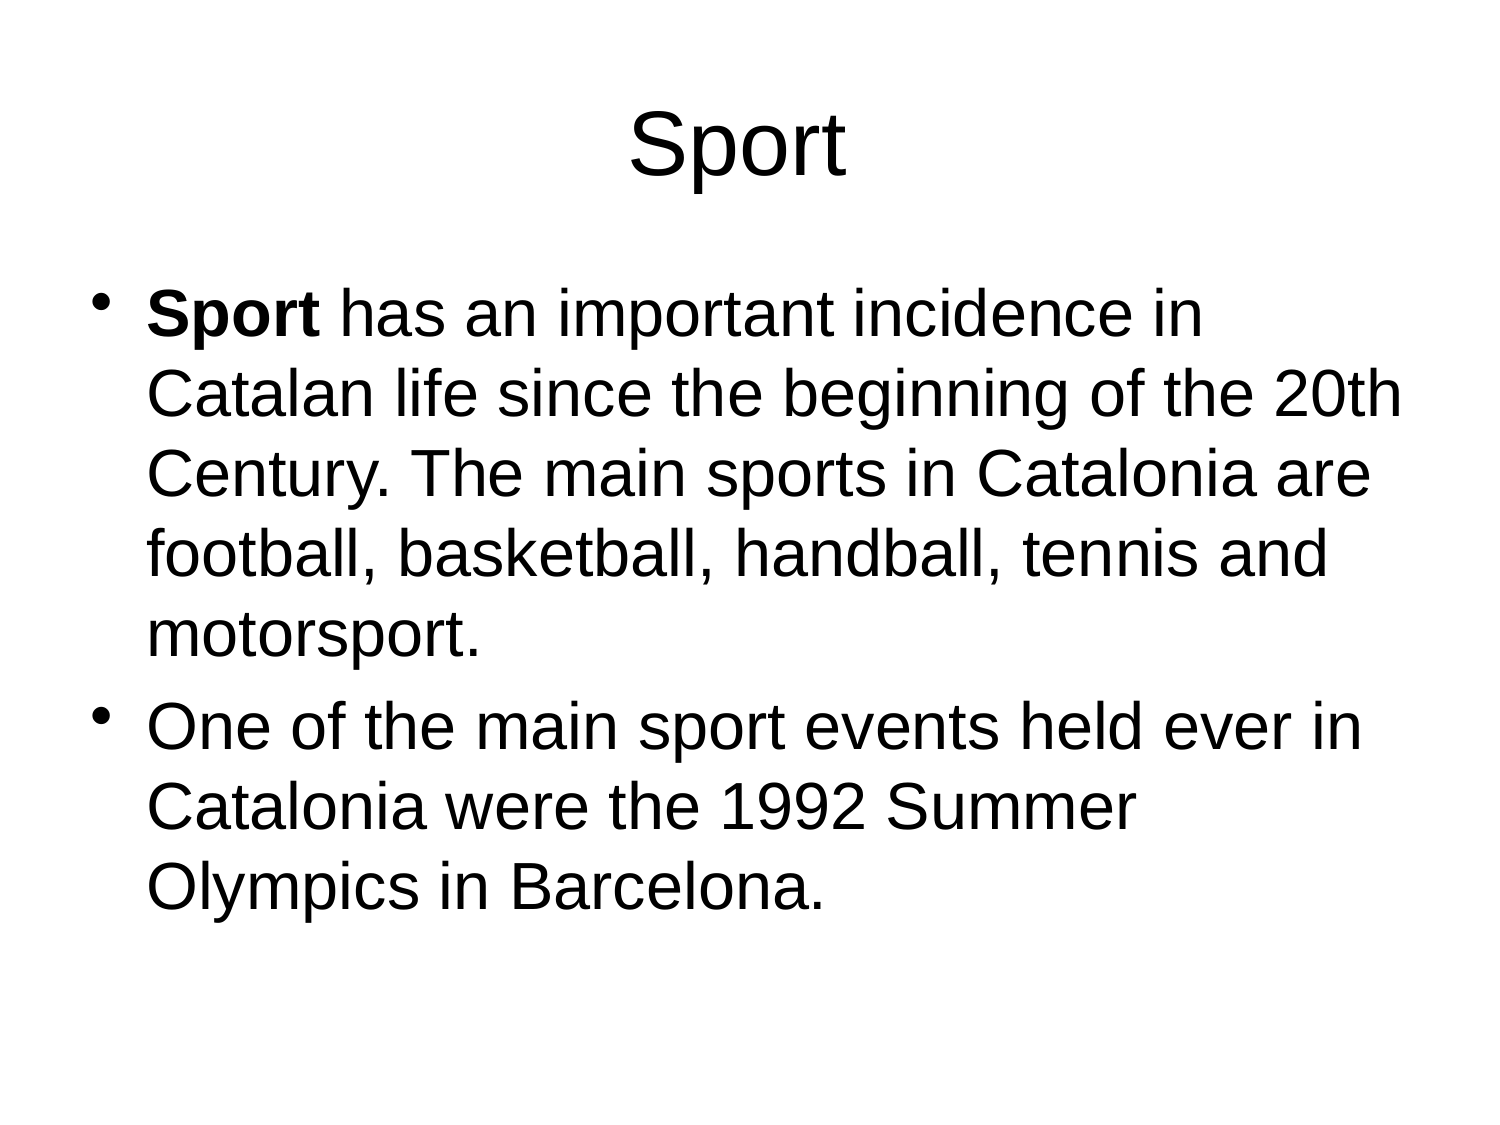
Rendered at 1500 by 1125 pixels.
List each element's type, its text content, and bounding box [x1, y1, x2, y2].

title Sport [75, 45, 1425, 233]
list Sport has an important incidence in Catalan life since the beginning of the 20th Century. The main sports in Catalonia are football, basketball, handball, tennis and motorsport. One of the main sport events held ever in Catalonia were the 1992 Summer Olympics in Barcelona. [75, 262, 1425, 1005]
